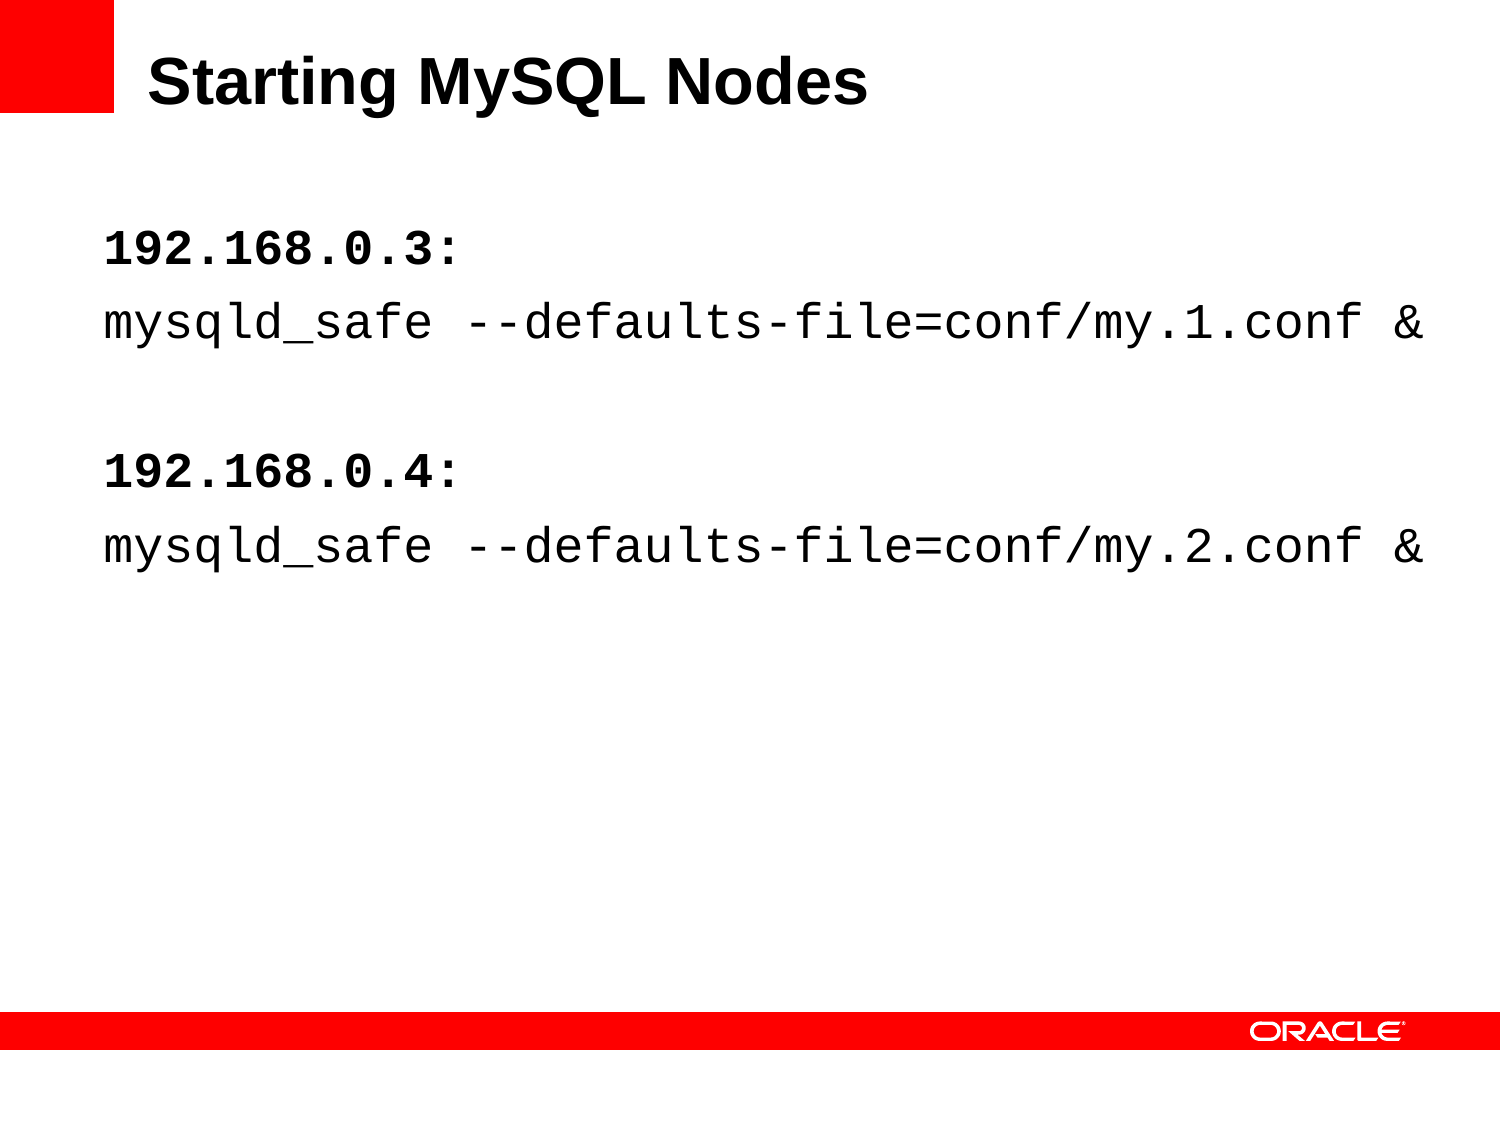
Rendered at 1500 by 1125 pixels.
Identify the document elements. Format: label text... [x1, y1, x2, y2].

picture [0, 1012, 1500, 1050]
title Starting MySQL Nodes [147, 8, 1392, 119]
text_box 192.168.0.3: mysqld_safe --defaults-file=conf/my.1.conf & 192.168.0.4: mysqld_safe --defaults-file=conf/my.2.conf & [88, 206, 1463, 676]
picture [0, 0, 114, 113]
